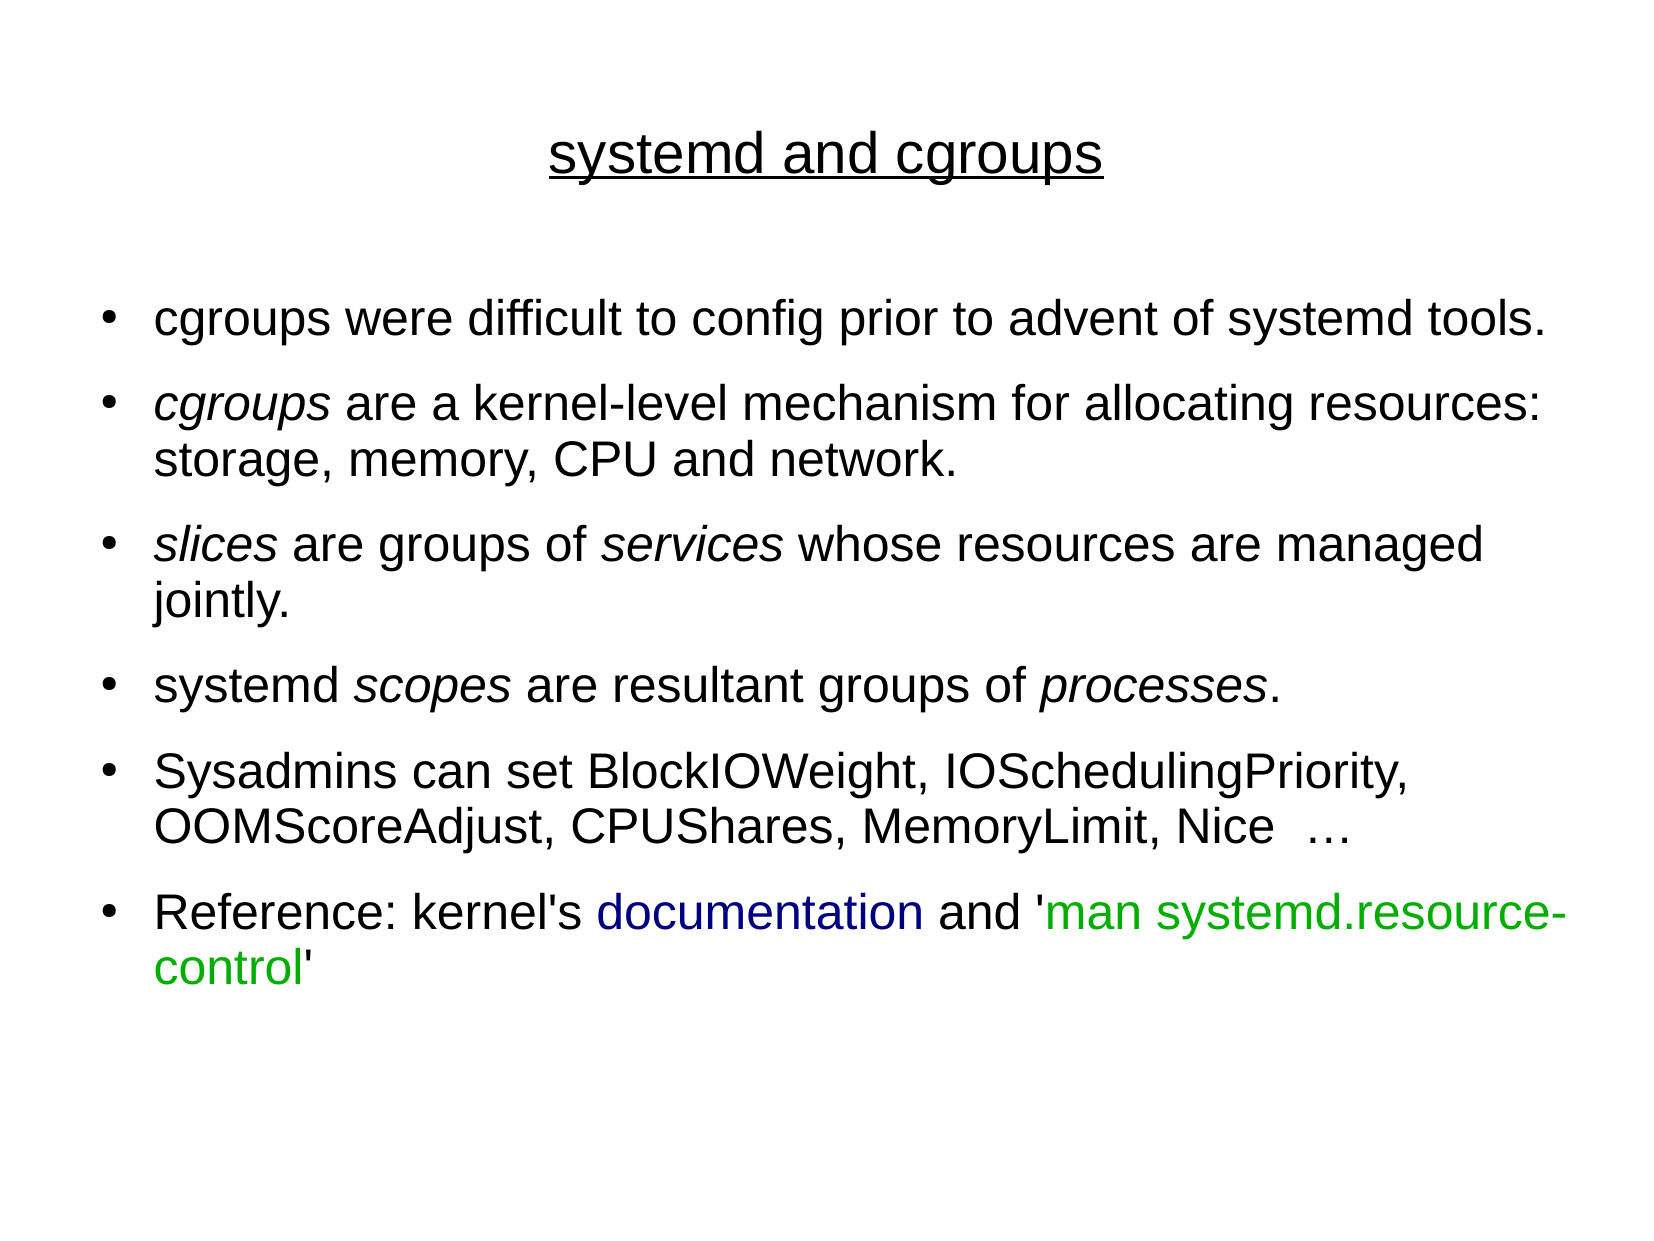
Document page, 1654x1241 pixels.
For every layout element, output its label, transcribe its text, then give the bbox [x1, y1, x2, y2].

list cgroups were difficult to config prior to advent of systemd tools. cgroups are a kernel-level mechanism for allocating resources: storage, memory, CPU and network. slices are groups of services whose resources are managed jointly. systemd scopes are resultant groups of processes. Sysadmins can set BlockIOWeight, IOSchedulingPriority, OOMScoreAdjust, CPUShares, MemoryLimit, Nice … Reference: kernel's documentation and 'man systemd.resource-control' [82, 290, 1605, 1069]
title systemd and cgroups [82, 49, 1571, 257]
